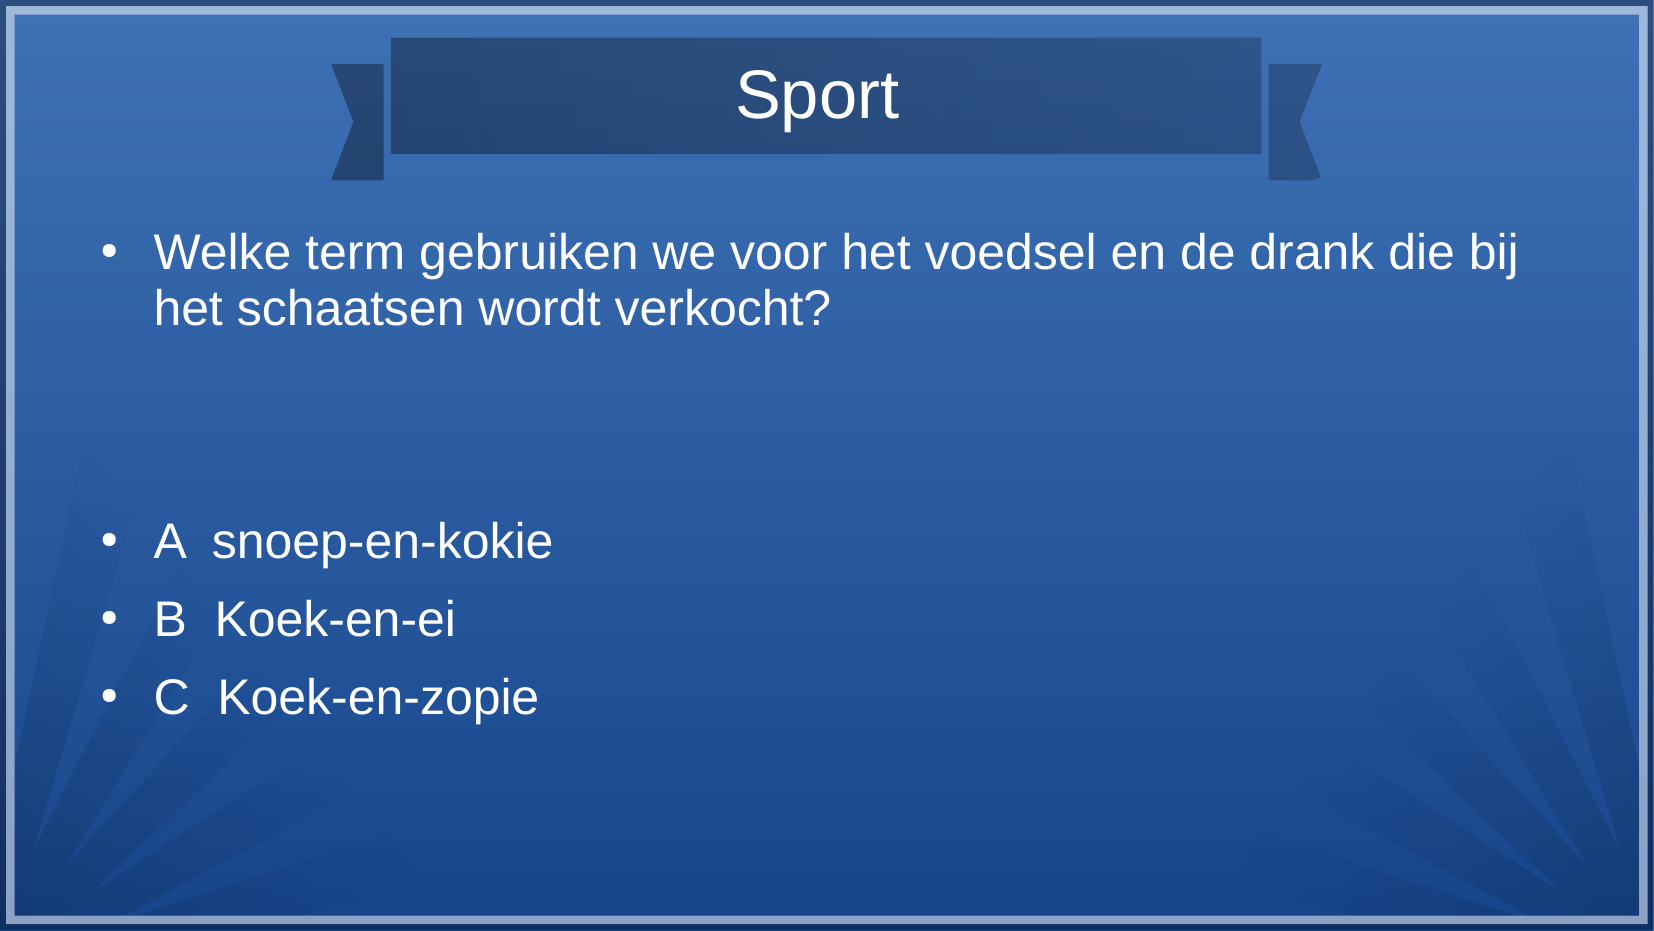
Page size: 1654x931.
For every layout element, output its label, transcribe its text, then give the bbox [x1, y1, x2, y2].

title Sport [389, 35, 1264, 154]
list Welke term gebruiken we voor het voedsel en de drank die bij het schaatsen wordt verkocht? A snoep-en-kokie B Koek-en-ei C Koek-en-zopie [82, 224, 1571, 848]
